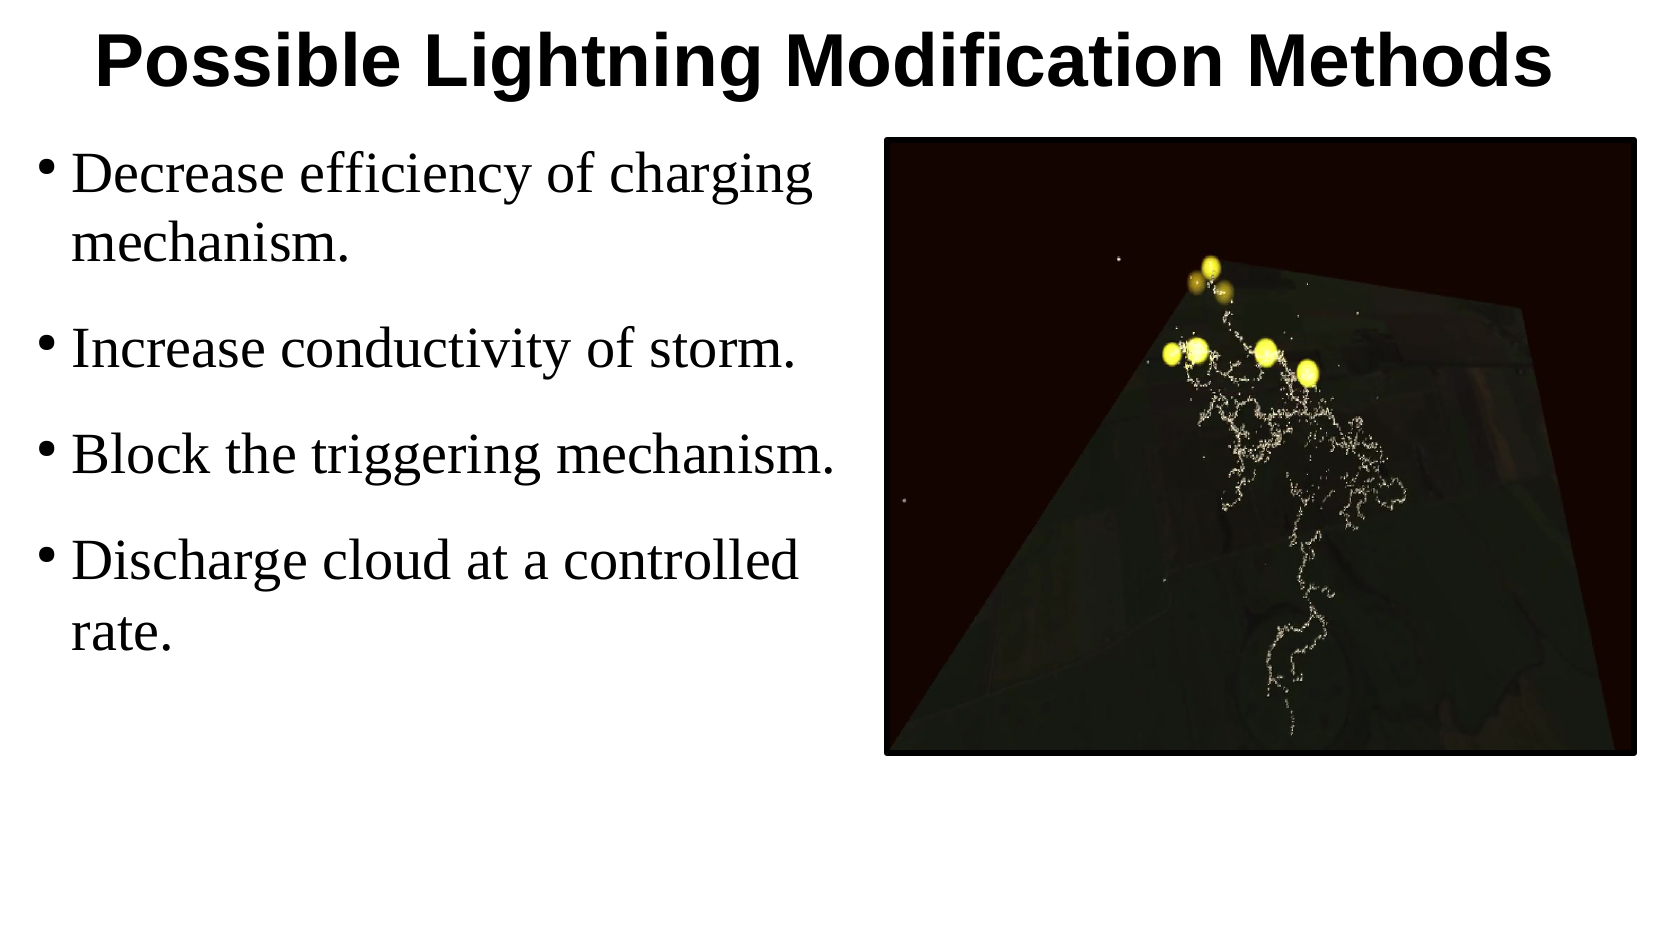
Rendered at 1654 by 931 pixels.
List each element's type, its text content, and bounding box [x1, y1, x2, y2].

picture [889, 143, 1632, 750]
text_box Decrease efficiency of charging mechanism. Increase conductivity of storm. Block the triggering mechanism. Discharge cloud at a controlled rate. [4, 126, 869, 670]
title Possible Lightning Modification Methods [0, 5, 1654, 107]
